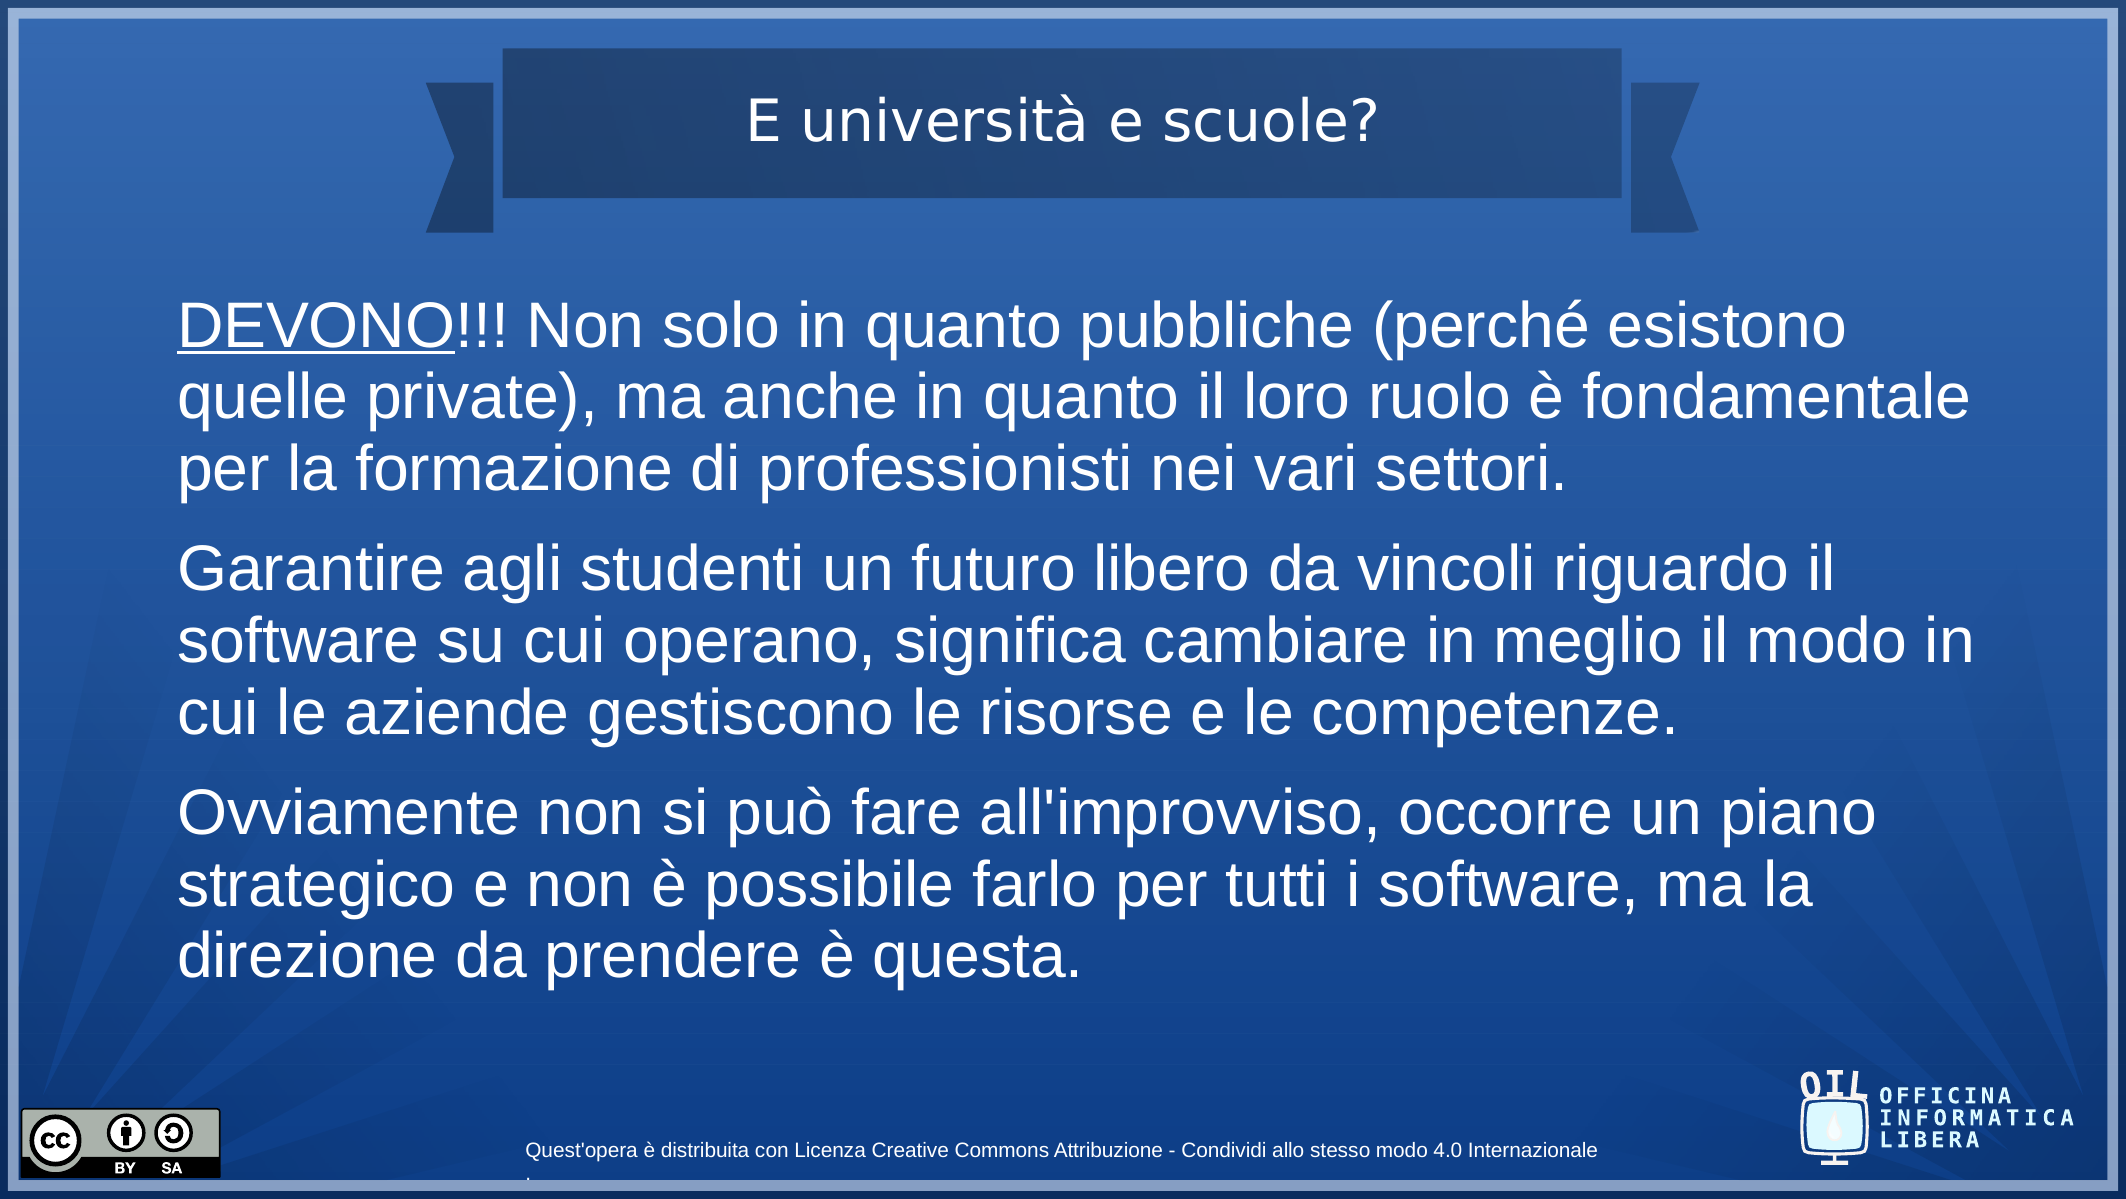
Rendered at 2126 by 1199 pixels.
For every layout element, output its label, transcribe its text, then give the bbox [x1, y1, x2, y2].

title E università e scuole? [501, 45, 1625, 198]
picture [20, 1107, 221, 1178]
text_box Quest'opera è distribuita con Licenza Creative Commons Attribuzione - Condividi allo stesso modo 4.0 Internazionale. [510, 1131, 1619, 1193]
list DEVONO!!! Non solo in quanto pubbliche (perché esistono quelle private), ma anche in quanto il loro ruolo è fondamentale per la formazione di professionisti nei vari settori. Garantire agli studenti un futuro libero da vincoli riguardo il software su cui operano, significa cambiare in meglio il modo in cui le aziende gestiscono le risorse e le competenze. Ovviamente non si può fare all'improvviso, occorre un piano strategico e non è possibile farlo per tutti i software, ma la direzione da prendere è questa. [106, 289, 2020, 1199]
picture [1720, 940, 2126, 1199]
